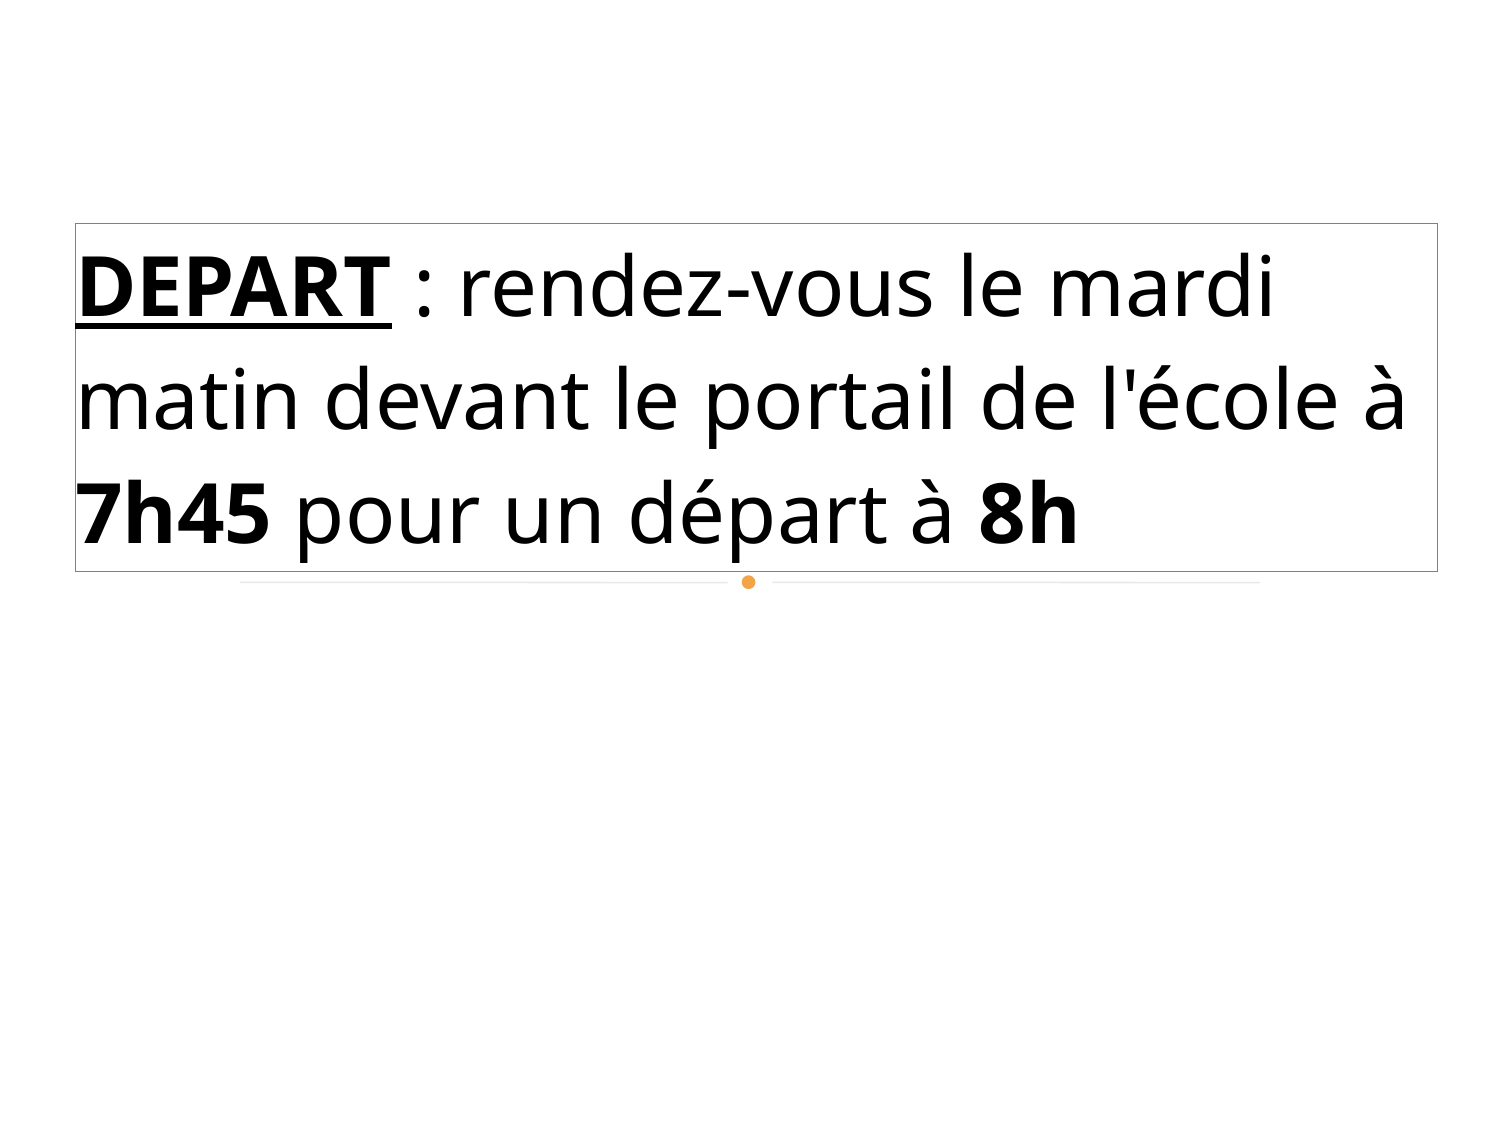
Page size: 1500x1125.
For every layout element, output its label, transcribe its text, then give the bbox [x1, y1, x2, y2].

title DEPART : rendez-vous le mardi matin devant le portail de l'école à 7h45 pour un départ à 8h [75, 223, 1438, 572]
